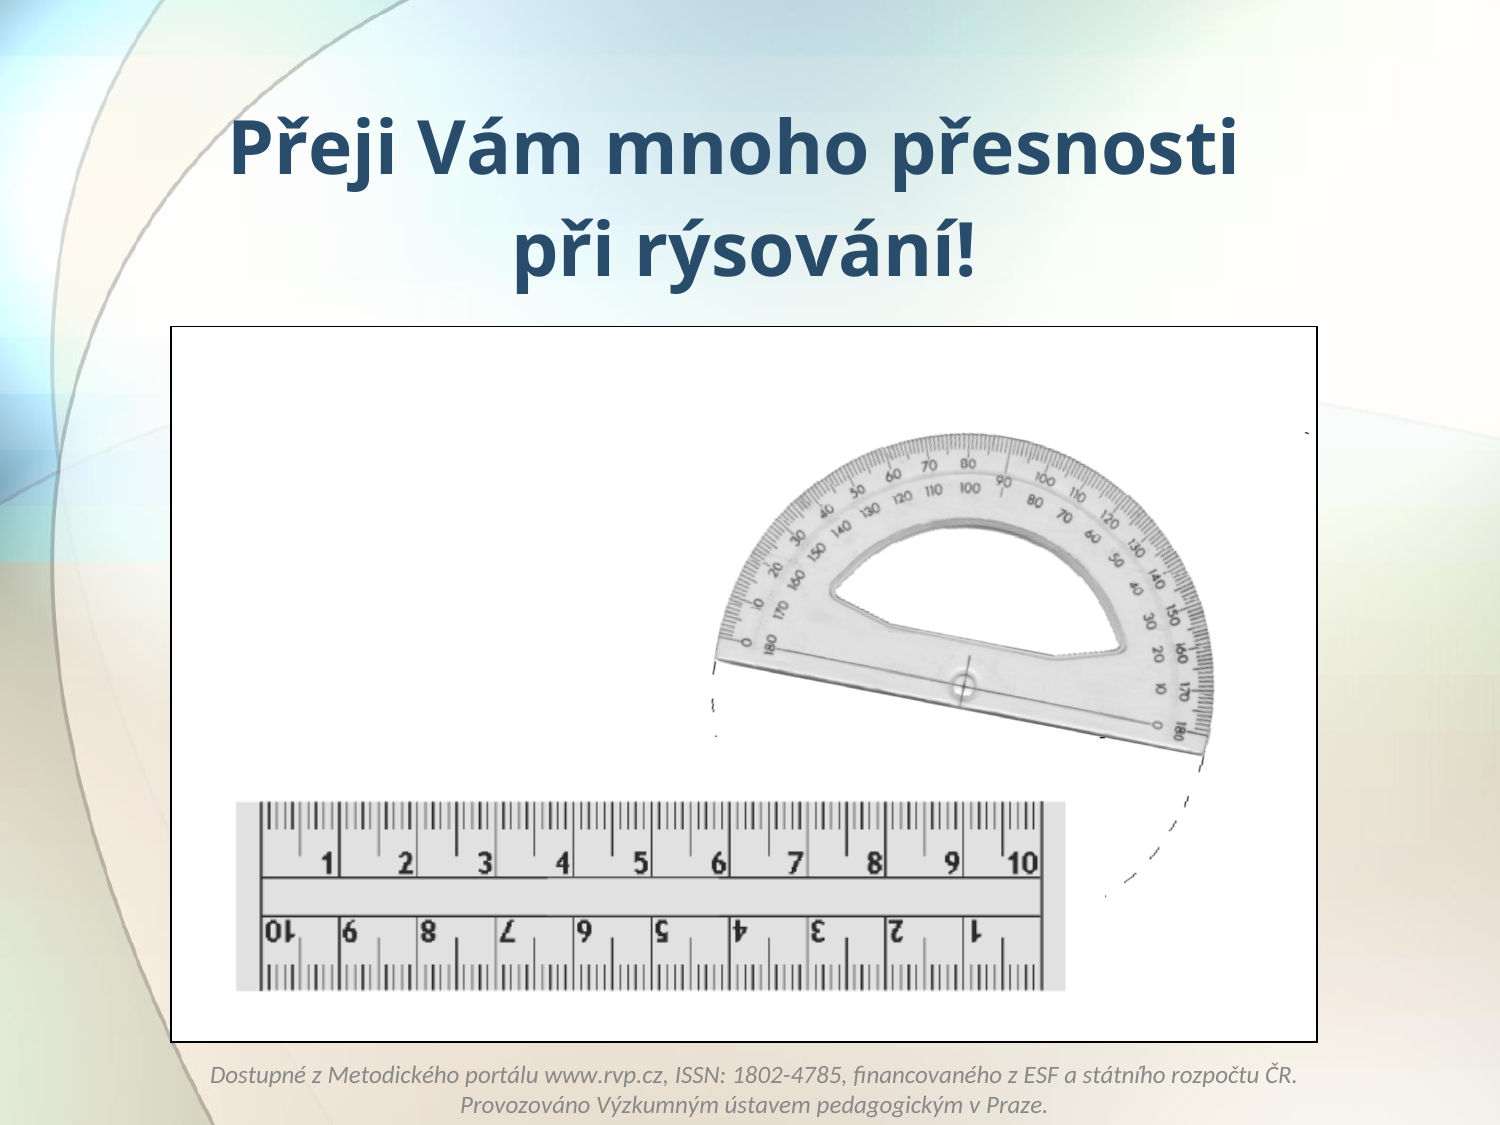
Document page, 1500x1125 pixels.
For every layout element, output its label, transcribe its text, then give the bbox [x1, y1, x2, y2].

picture [0, 0, 1500, 1125]
text_box [171, 326, 1317, 1042]
title Přeji Vám mnoho přesnosti při rýsování! [76, 78, 1412, 315]
